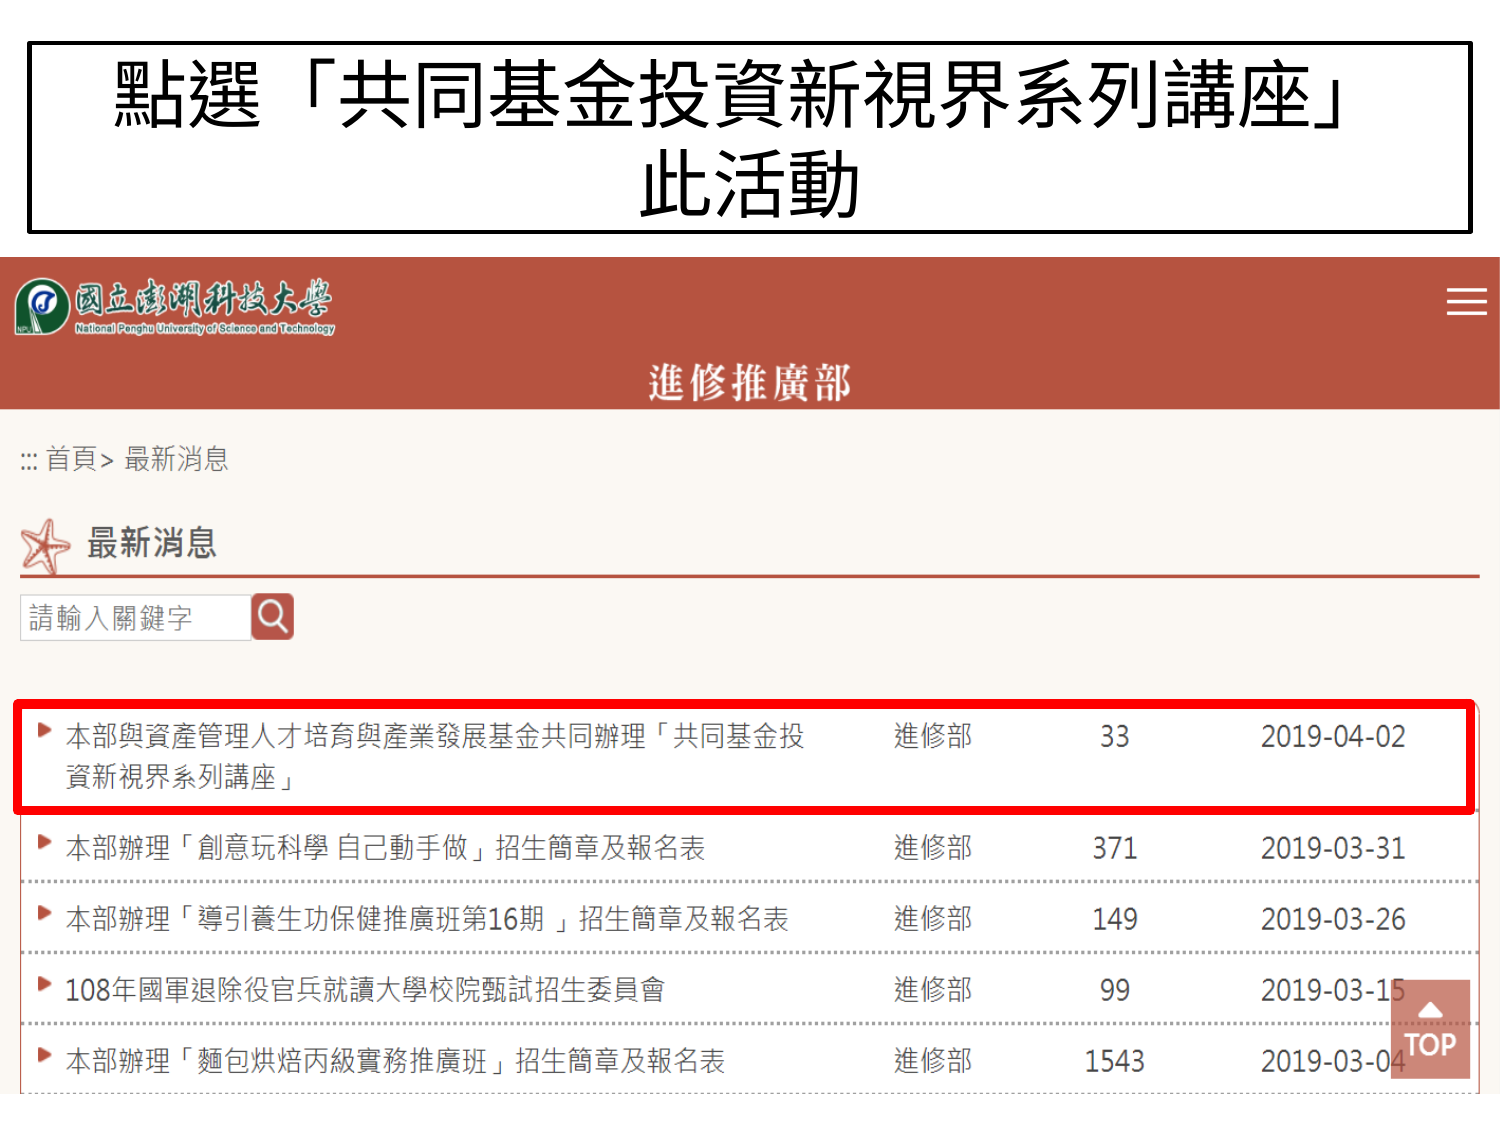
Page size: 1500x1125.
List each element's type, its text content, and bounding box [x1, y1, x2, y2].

picture [0, 257, 1500, 1094]
text_box 點選「共同基金投資新視界系列講座」 此活動 [29, 42, 1471, 232]
